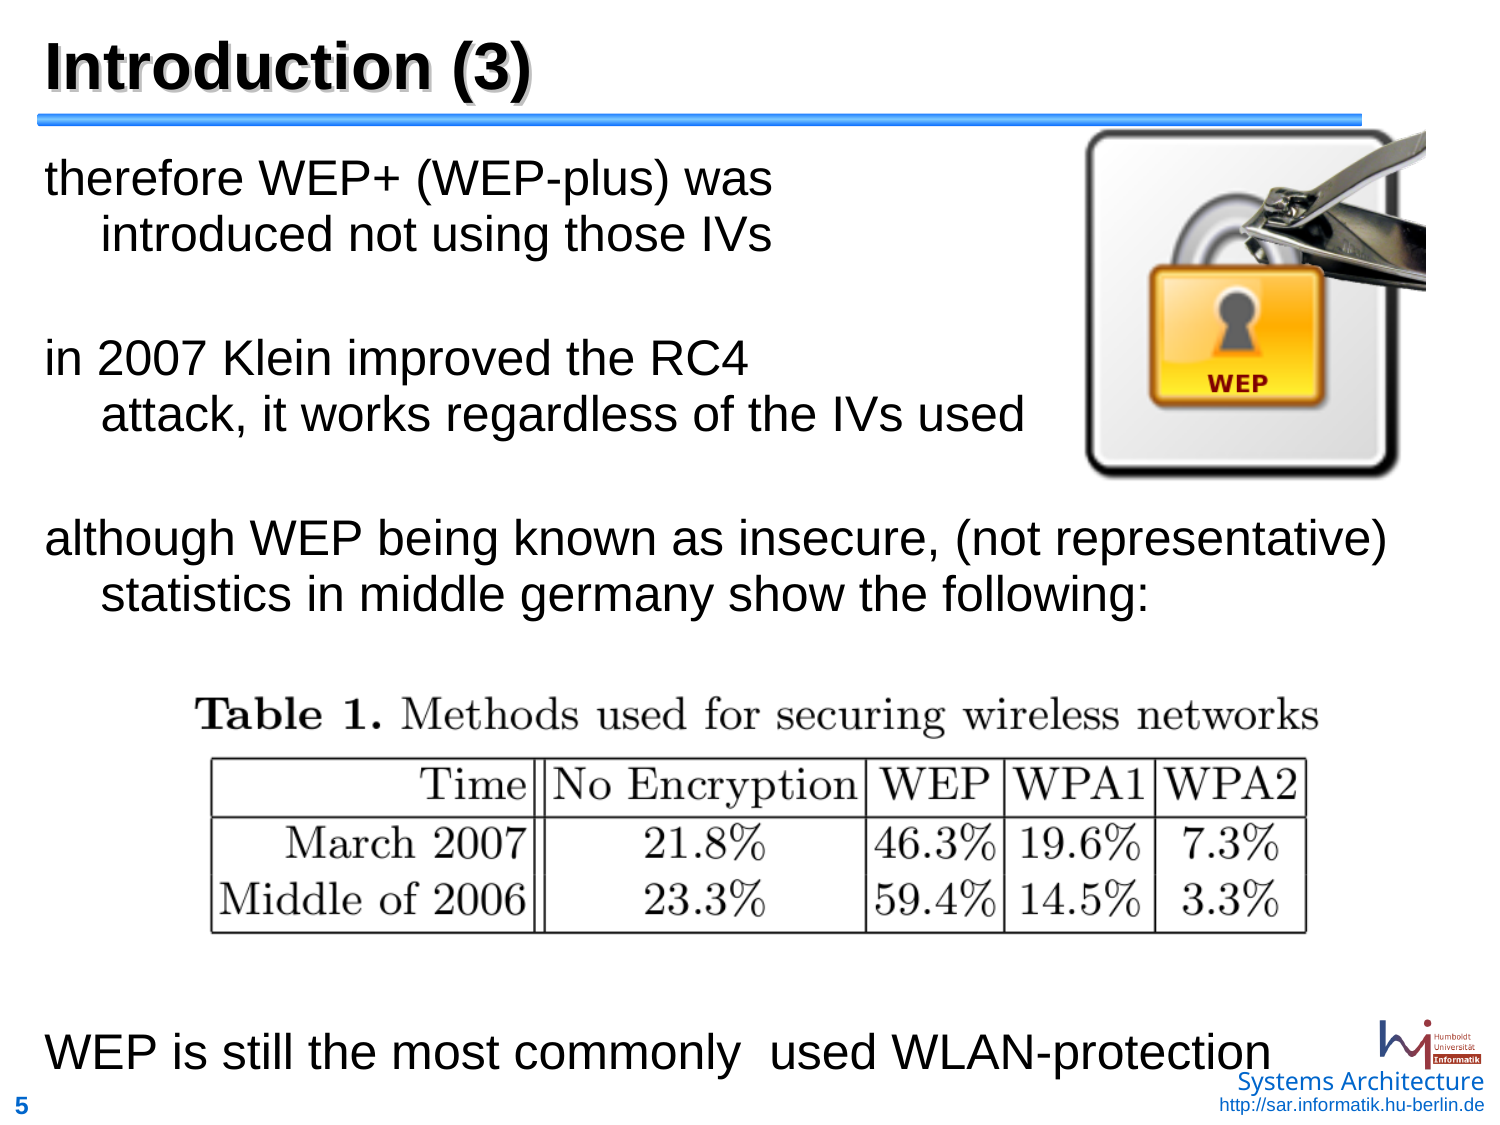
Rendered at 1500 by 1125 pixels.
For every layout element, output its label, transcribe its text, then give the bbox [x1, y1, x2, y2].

picture [187, 674, 1342, 948]
list therefore WEP+ (WEP-plus) was introduced not using those IVs in 2007 Klein improved the RC4 attack, it works regardless of the IVs used although WEP being known as insecure, (not representative) statistics in middle germany show the following: WEP is still the most commonly used WLAN-protection [29, 143, 1500, 1088]
picture [1053, 115, 1426, 488]
title Introduction (3) [29, 20, 1500, 114]
